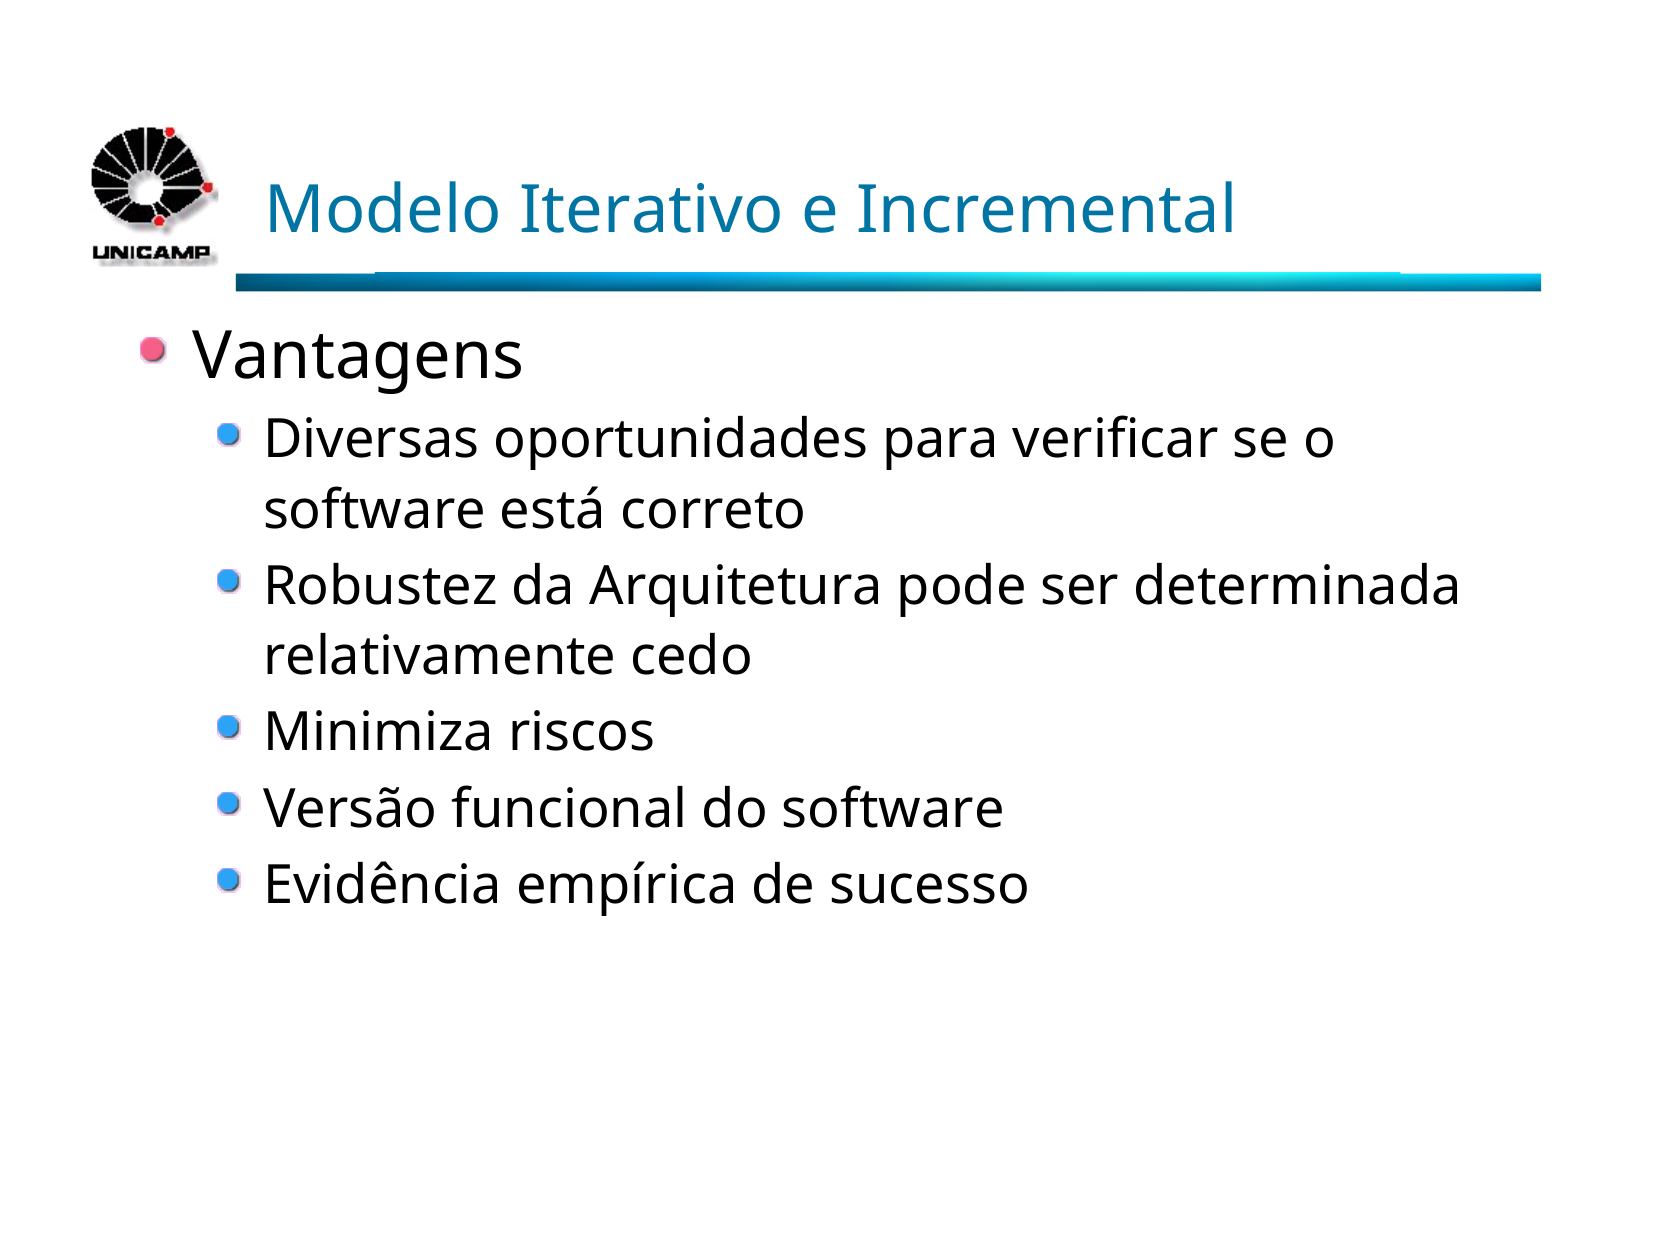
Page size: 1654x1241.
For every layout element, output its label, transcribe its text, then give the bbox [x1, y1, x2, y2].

title Modelo Iterativo e Incremental [264, 57, 1534, 250]
picture [125, 272, 1654, 295]
list Vantagens Diversas oportunidades para verificar se o software está correto Robustez da Arquitetura pode ser determinada relativamente cedo Minimiza riscos Versão funcional do software Evidência empírica de sucesso [121, 309, 1534, 1167]
